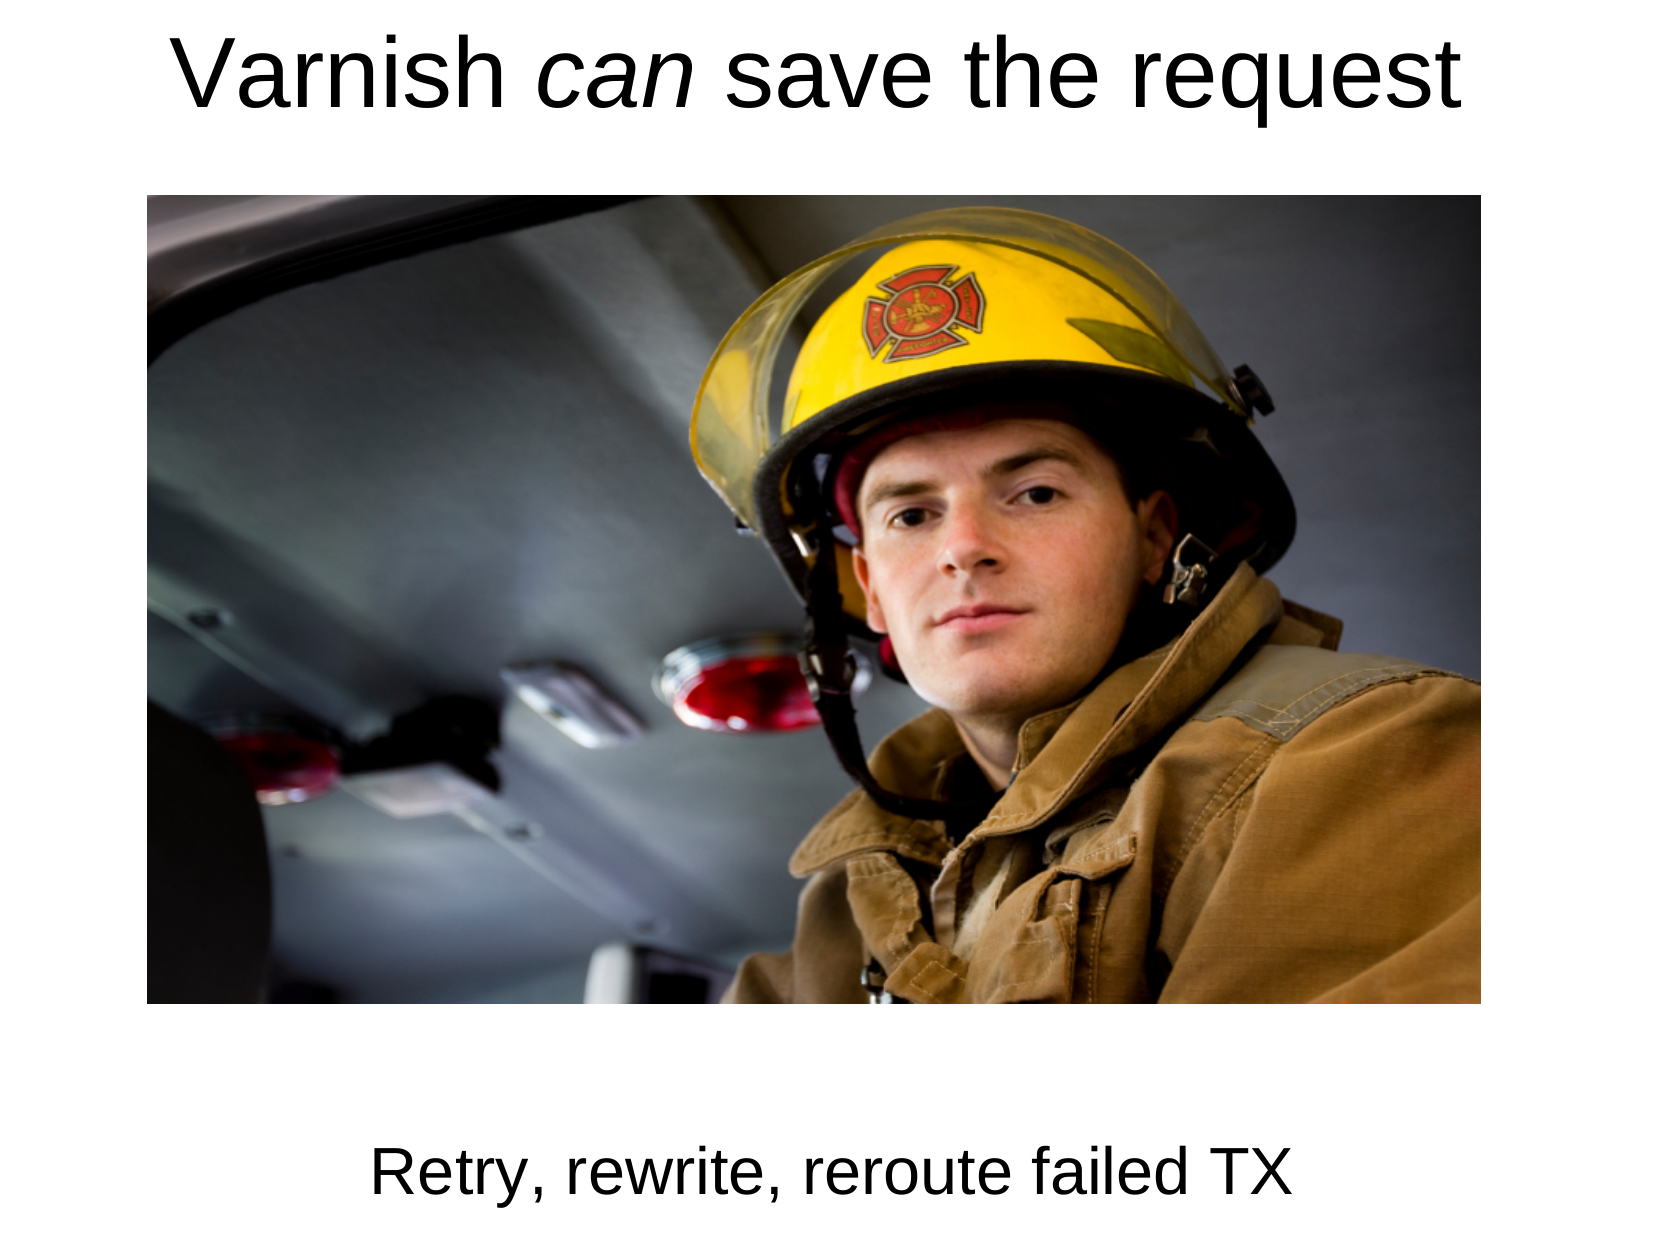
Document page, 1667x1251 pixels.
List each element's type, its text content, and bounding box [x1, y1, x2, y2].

picture [147, 216, 1481, 1004]
text_box Retry, rewrite, reroute failed TX [290, 1133, 1375, 1251]
title Varnish can save the request [123, 16, 1509, 216]
